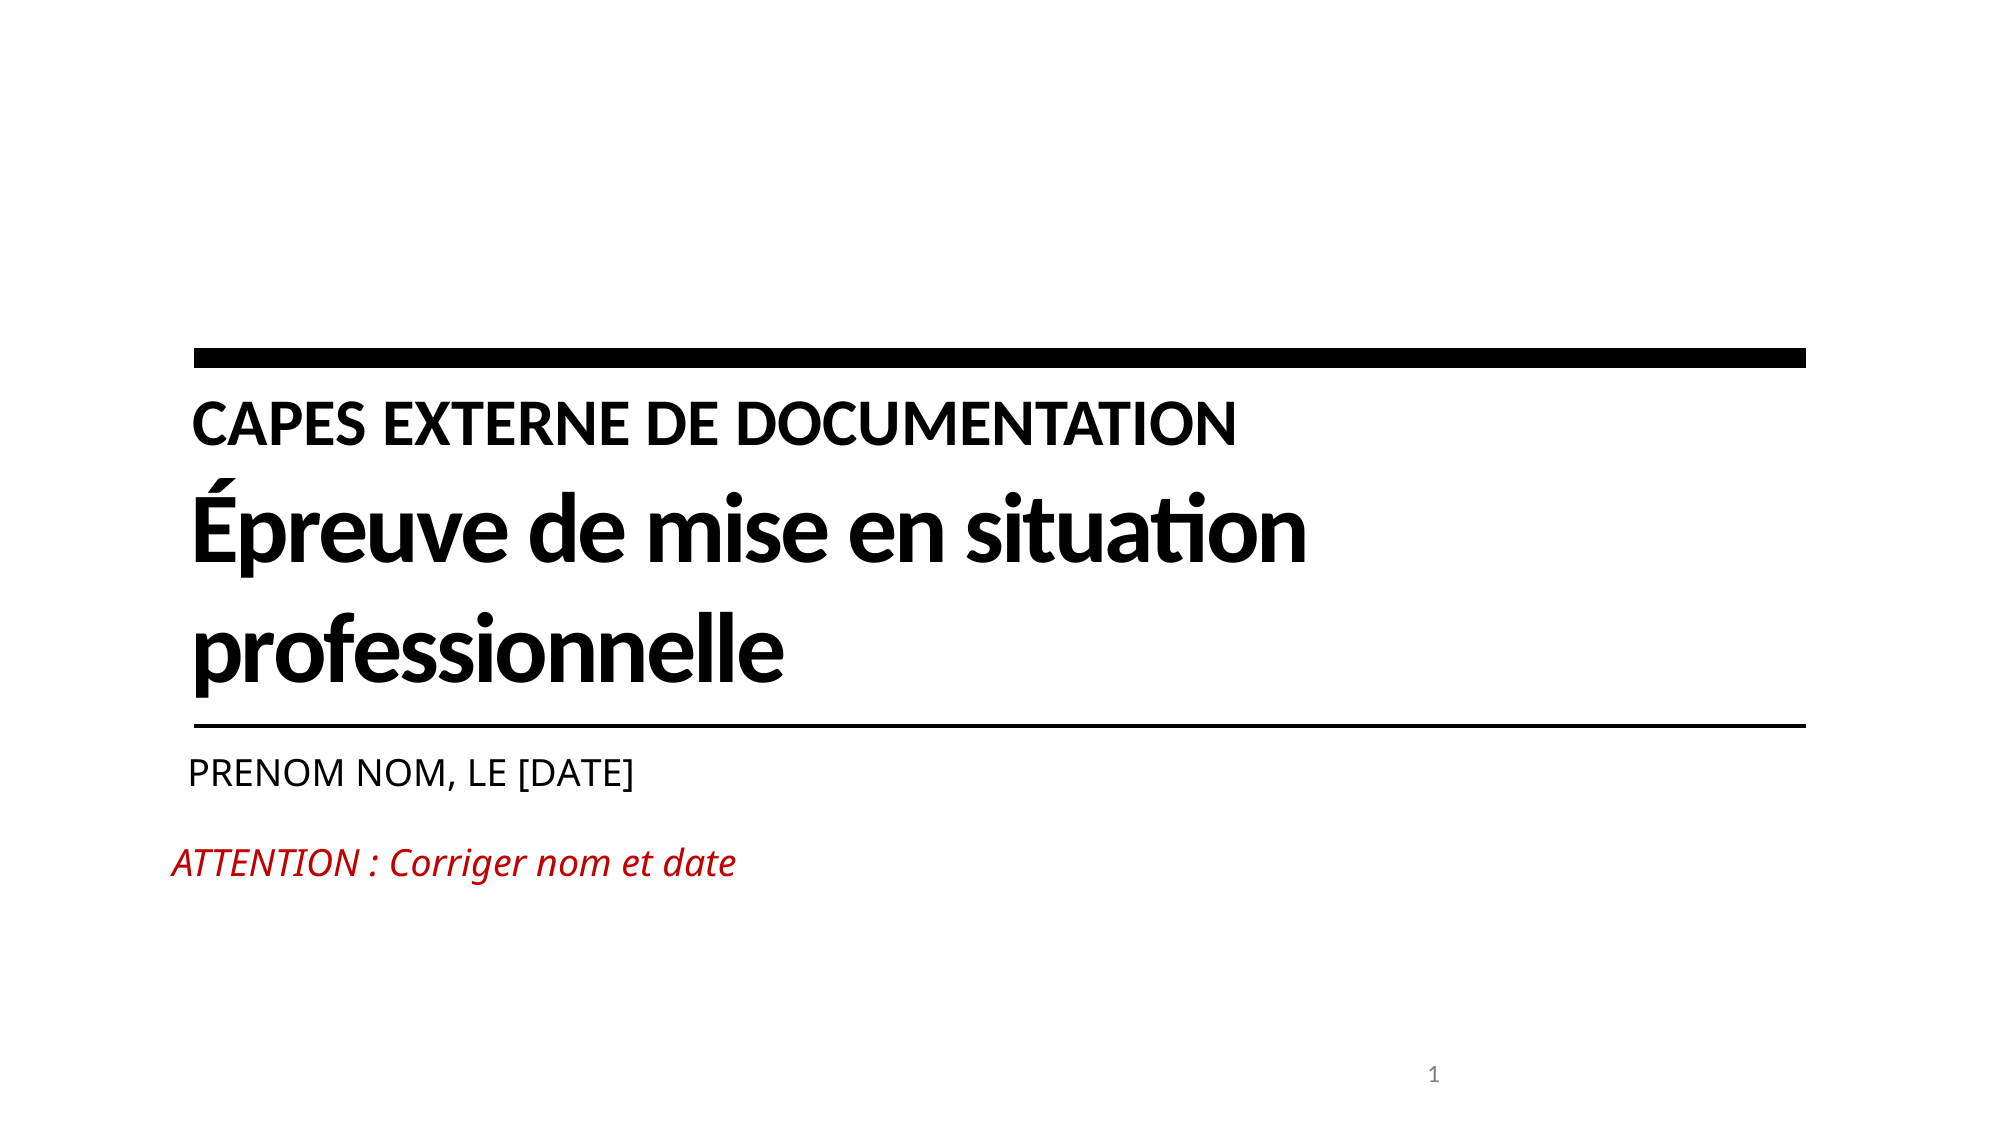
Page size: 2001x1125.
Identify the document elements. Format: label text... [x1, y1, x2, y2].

text_box CAPES EXTERNE DE DOCUMENTATION [172, 371, 1260, 454]
text_box ATTENTION : Corriger nom et date [172, 831, 923, 893]
text_box [1412, 1042, 1863, 1103]
text_box PRENOM NOM, LE [DATE] [172, 741, 596, 803]
text_box Épreuve de mise en situation professionnelle [172, 454, 1348, 713]
